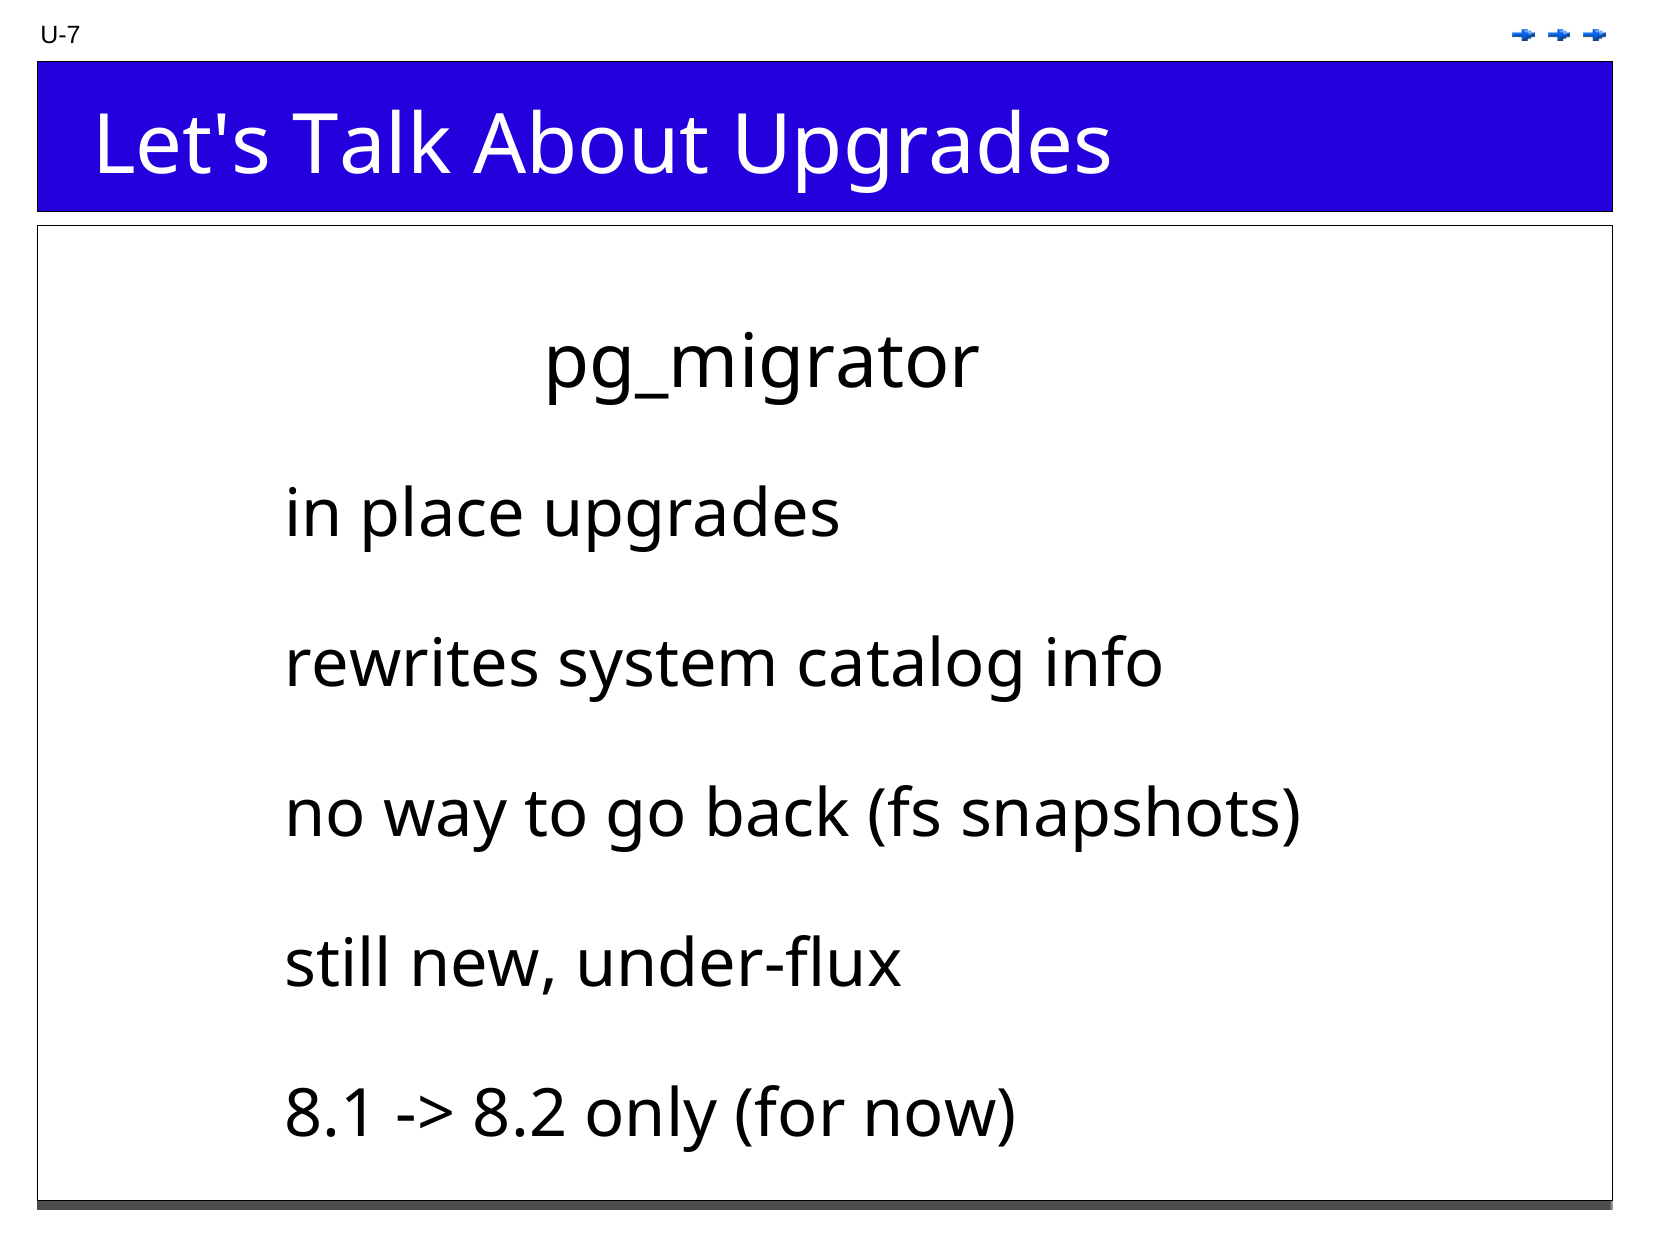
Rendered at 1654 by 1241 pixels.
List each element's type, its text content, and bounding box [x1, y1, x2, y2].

text_box in place upgrades rewrites system catalog info no way to go back (fs snapshots) still new, under-flux 8.1 -> 8.2 only (for now) [252, 458, 1402, 1112]
text_box Let's Talk About Upgrades [77, 77, 1055, 193]
picture [1583, 29, 1606, 41]
picture [1548, 29, 1570, 41]
text_box U-7 [25, 13, 113, 70]
text_box pg_migrator [528, 300, 961, 405]
picture [1512, 29, 1535, 41]
text_box [37, 61, 1613, 212]
text_box [37, 225, 1613, 1201]
